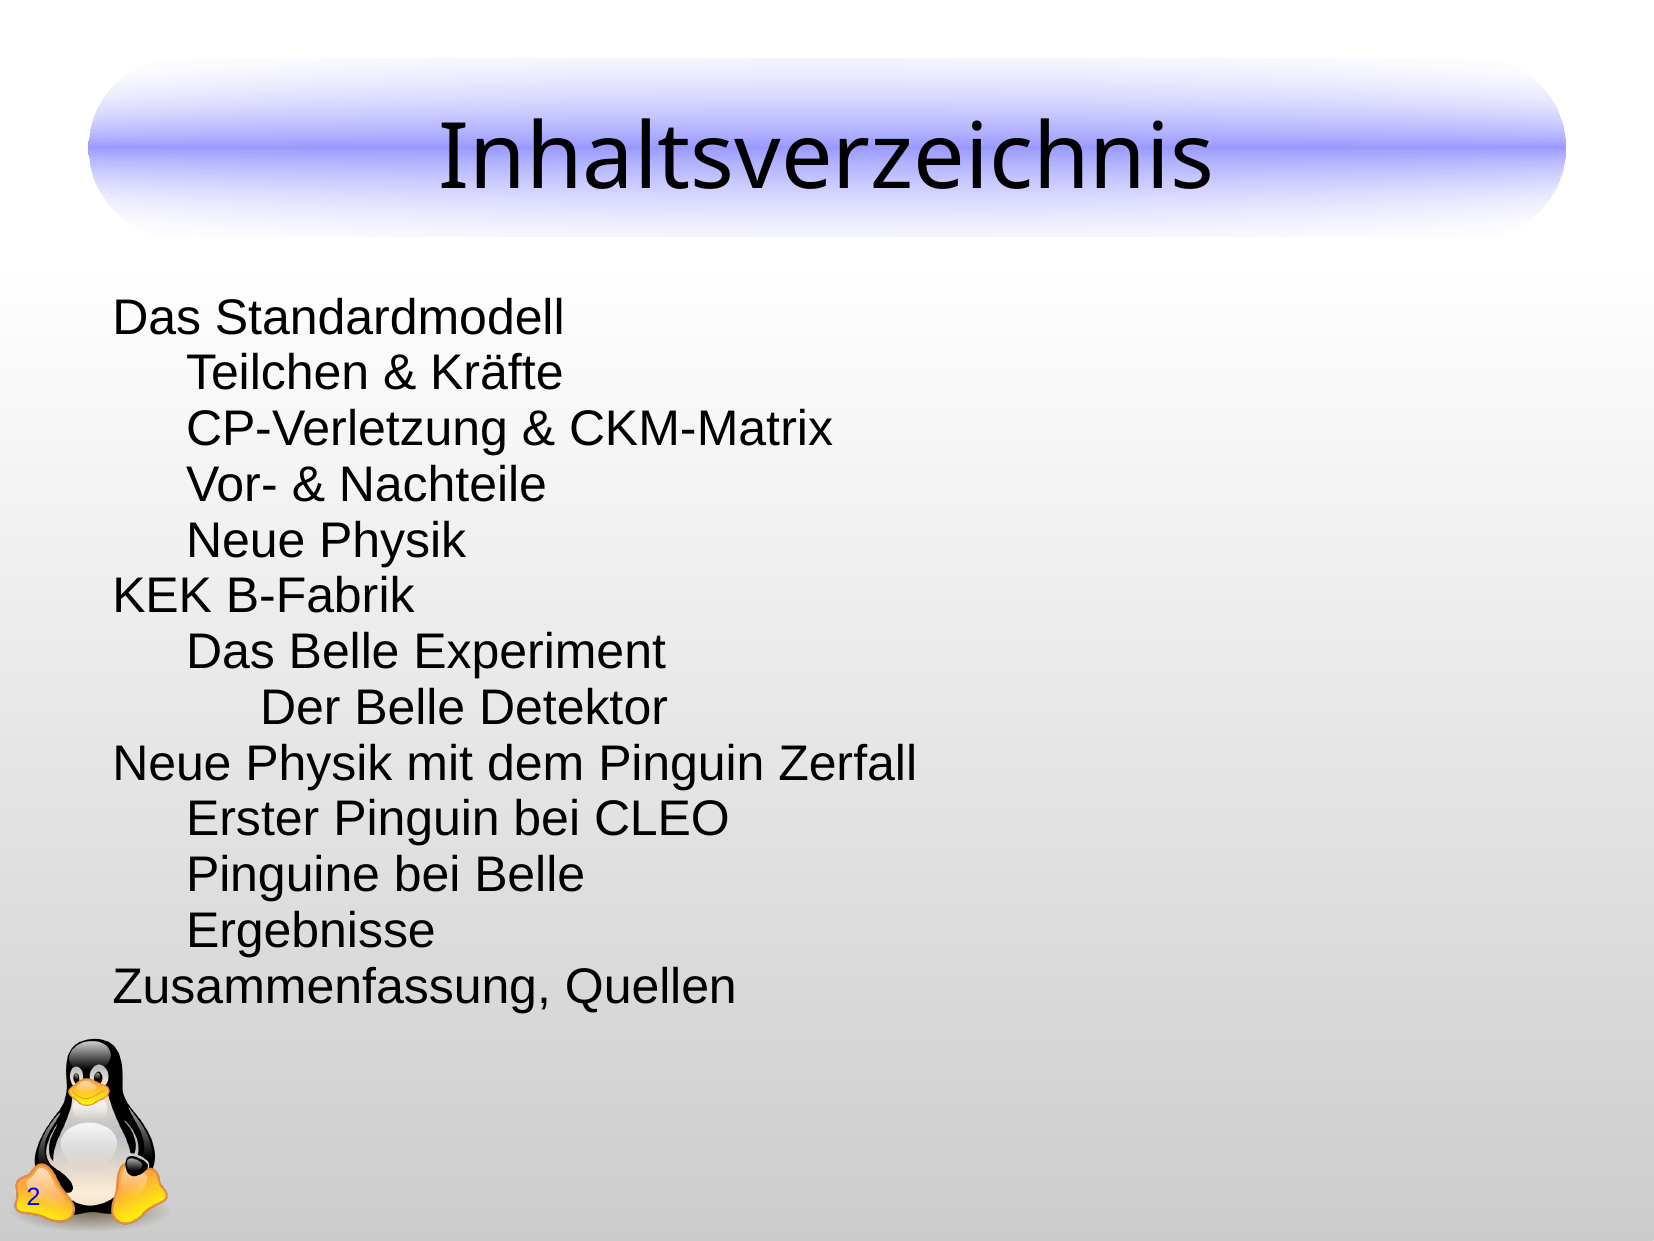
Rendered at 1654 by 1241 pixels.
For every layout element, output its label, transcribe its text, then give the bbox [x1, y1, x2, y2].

title Inhaltsverzeichnis [82, 56, 1571, 250]
subtitle Das Standardmodell Teilchen & Kräfte CP-Verletzung & CKM-Matrix Vor- & Nachteile Neue Physik KEK B-Fabrik Das Belle Experiment Der Belle Detektor Neue Physik mit dem Pinguin Zerfall Erster Pinguin bei CLEO Pinguine bei Belle Ergebnisse Zusammenfassung, Quellen [112, 288, 945, 1093]
picture [2, 1030, 178, 1241]
